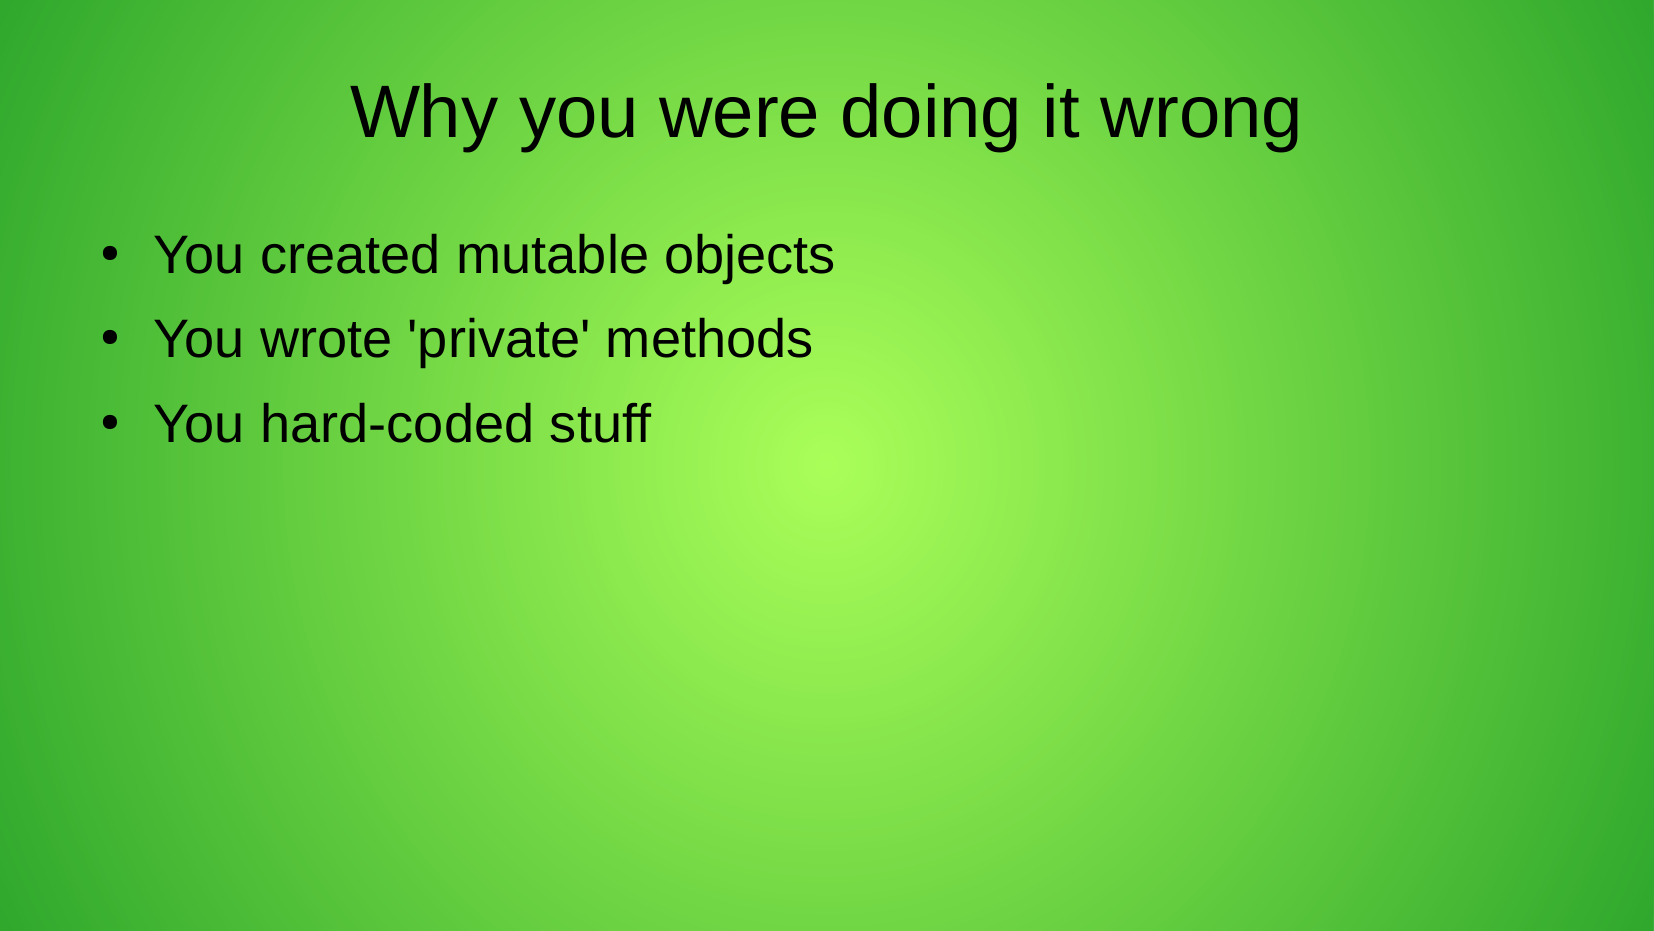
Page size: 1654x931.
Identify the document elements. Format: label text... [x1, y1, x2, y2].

title Why you were doing it wrong [82, 35, 1571, 189]
list You created mutable objects You wrote 'private' methods You hard-coded stuff [82, 224, 1571, 764]
